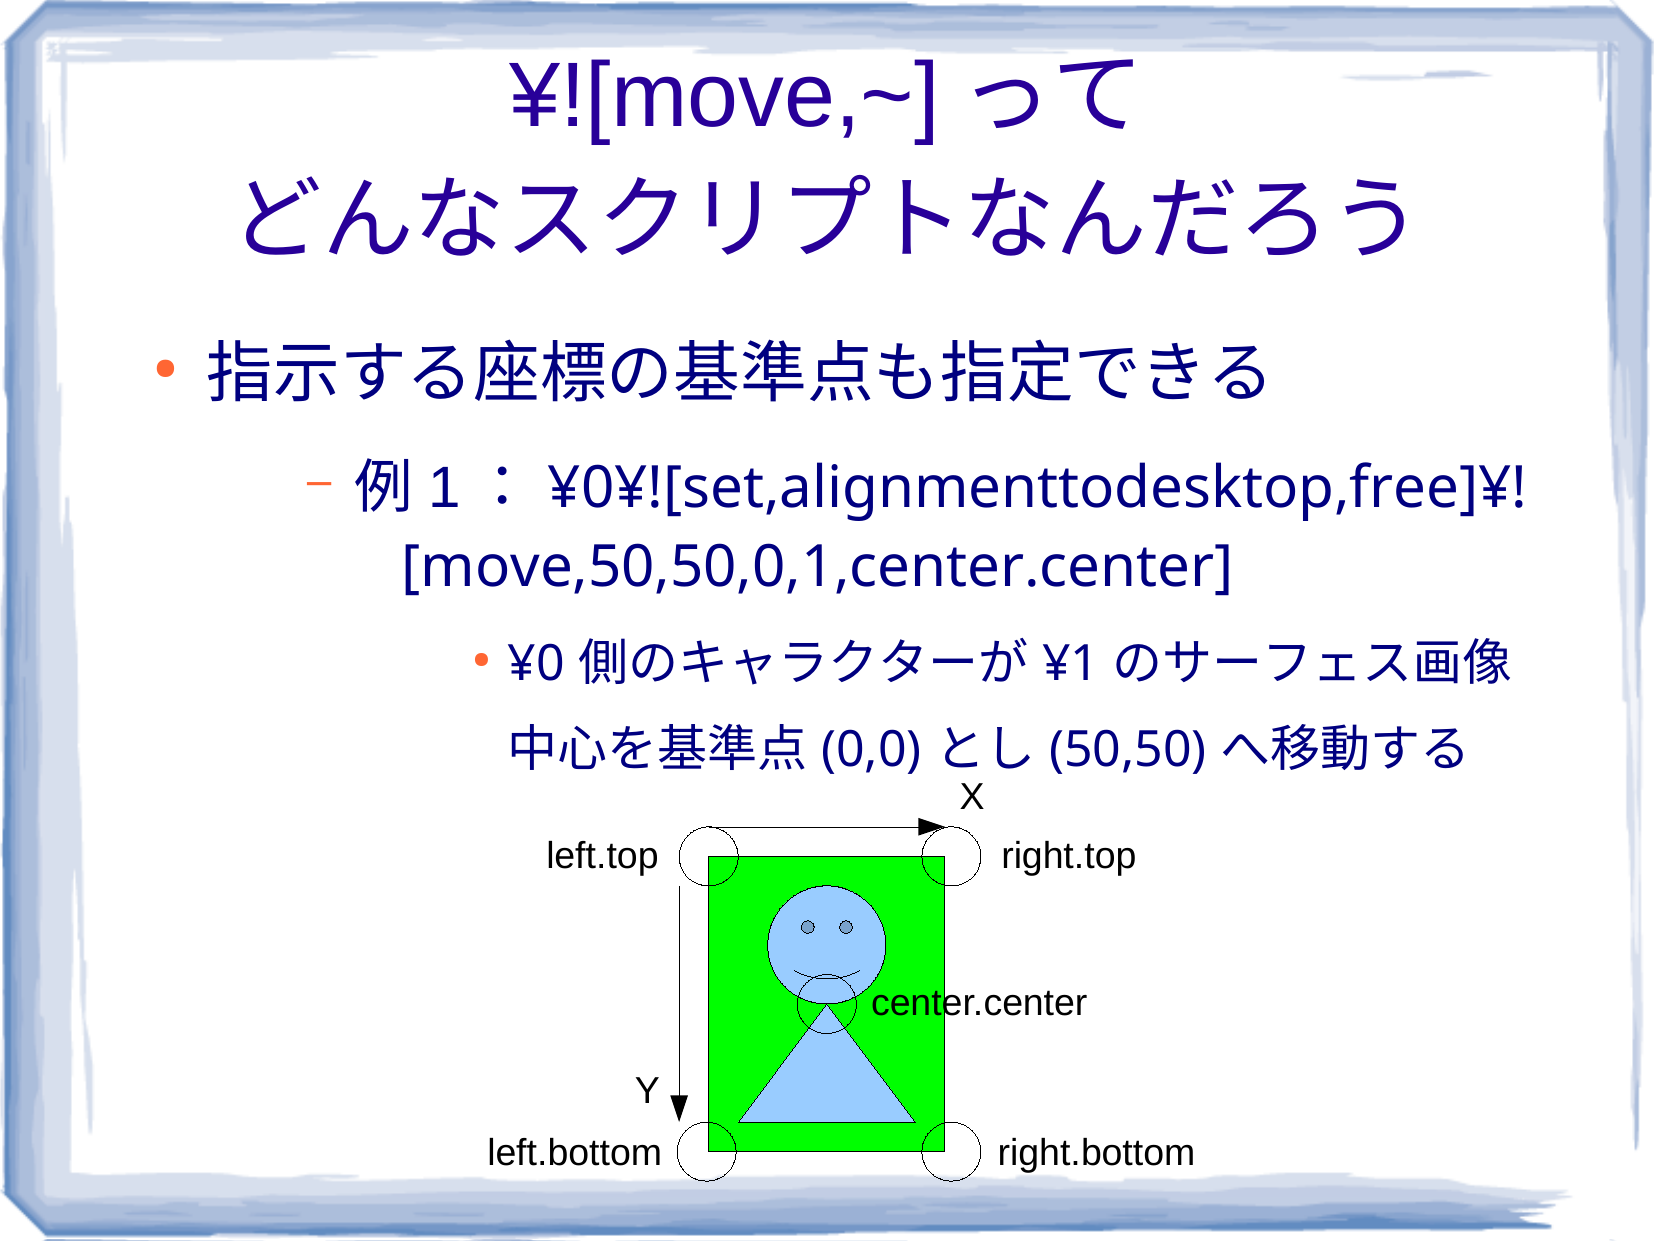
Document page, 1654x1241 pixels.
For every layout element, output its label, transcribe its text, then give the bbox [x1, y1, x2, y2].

picture [0, 0, 1654, 1241]
title ¥![move,~]って どんなスクリプトなんだろう [82, 30, 1571, 276]
text_box Y [620, 1061, 680, 1123]
text_box [708, 856, 945, 1152]
text_box right.top [986, 826, 1152, 884]
text_box right.bottom [982, 1124, 1211, 1182]
text_box X [944, 767, 1004, 827]
list 指示する座標の基準点も指定できる 例1：¥0¥![set,alignmenttodesktop,free]¥![move,50,50,0,1,center.center] ¥0側のキャラクターが¥1のサーフェス画像 中心を基準点(0,0)とし(50,50)へ移動する [118, 324, 1571, 776]
text_box left.bottom [472, 1124, 678, 1182]
text_box left.top [531, 826, 674, 884]
text_box center.center [856, 974, 1122, 1032]
